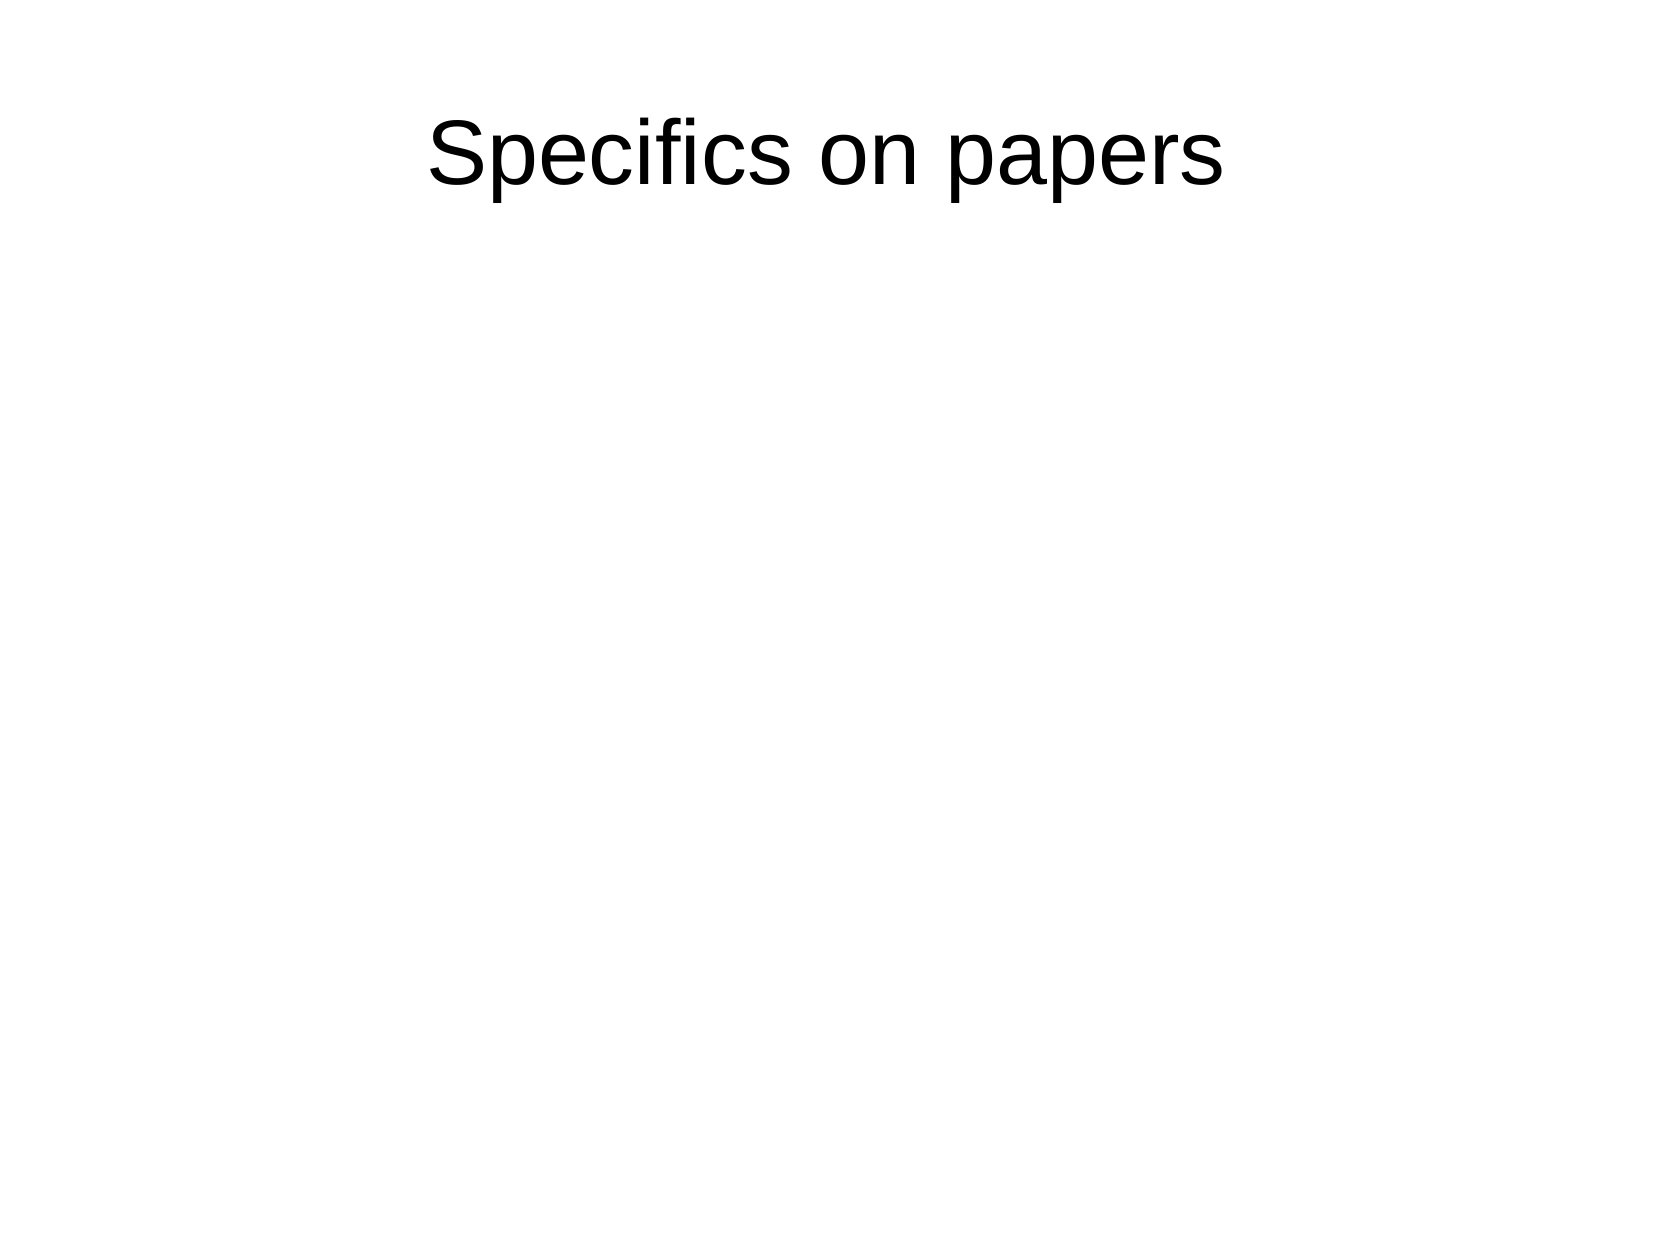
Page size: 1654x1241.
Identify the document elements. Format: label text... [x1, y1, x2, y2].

title Specifics on papers [82, 49, 1571, 257]
